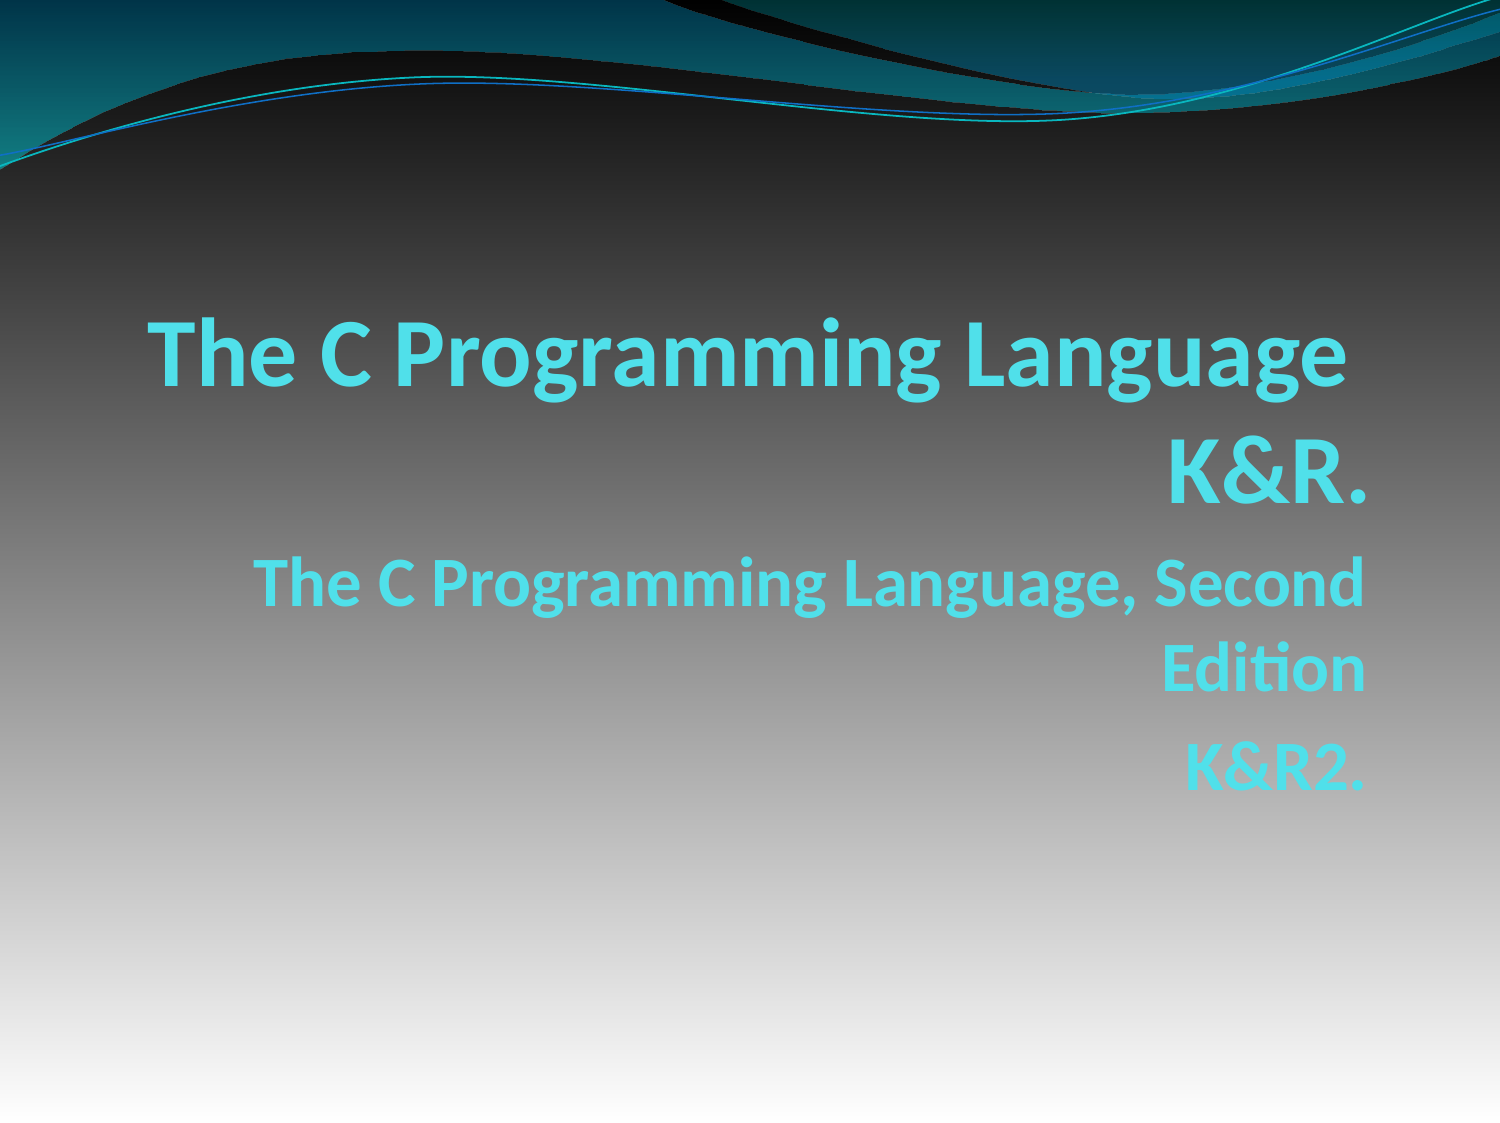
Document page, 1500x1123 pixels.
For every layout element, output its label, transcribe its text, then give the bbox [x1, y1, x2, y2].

title The C Programming Language K&R. [87, 224, 1376, 524]
subtitle The C Programming Language, Second Edition K&R2. [87, 528, 1376, 815]
